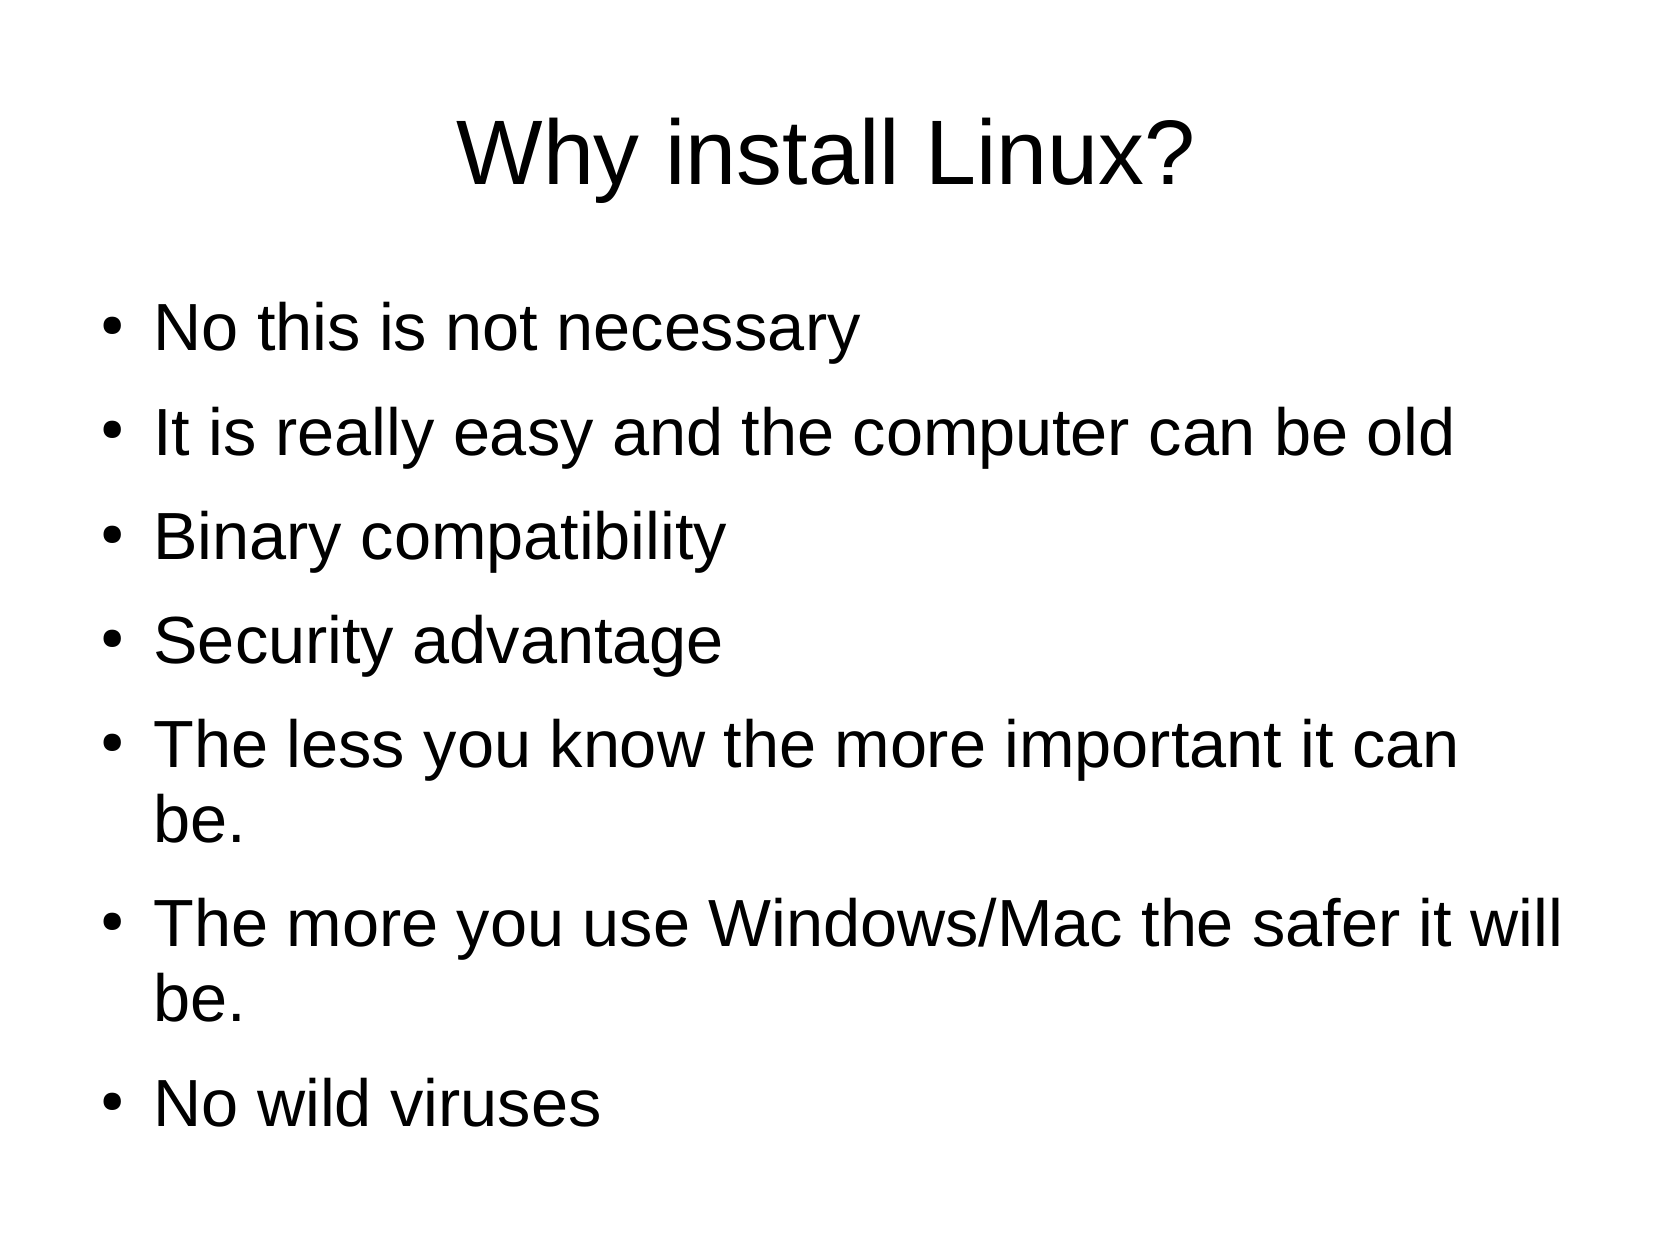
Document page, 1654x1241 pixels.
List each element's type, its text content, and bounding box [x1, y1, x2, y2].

title Why install Linux? [82, 49, 1571, 257]
list No this is not necessary It is really easy and the computer can be old Binary compatibility Security advantage The less you know the more important it can be. The more you use Windows/Mac the safer it will be. No wild viruses [82, 290, 1571, 1010]
